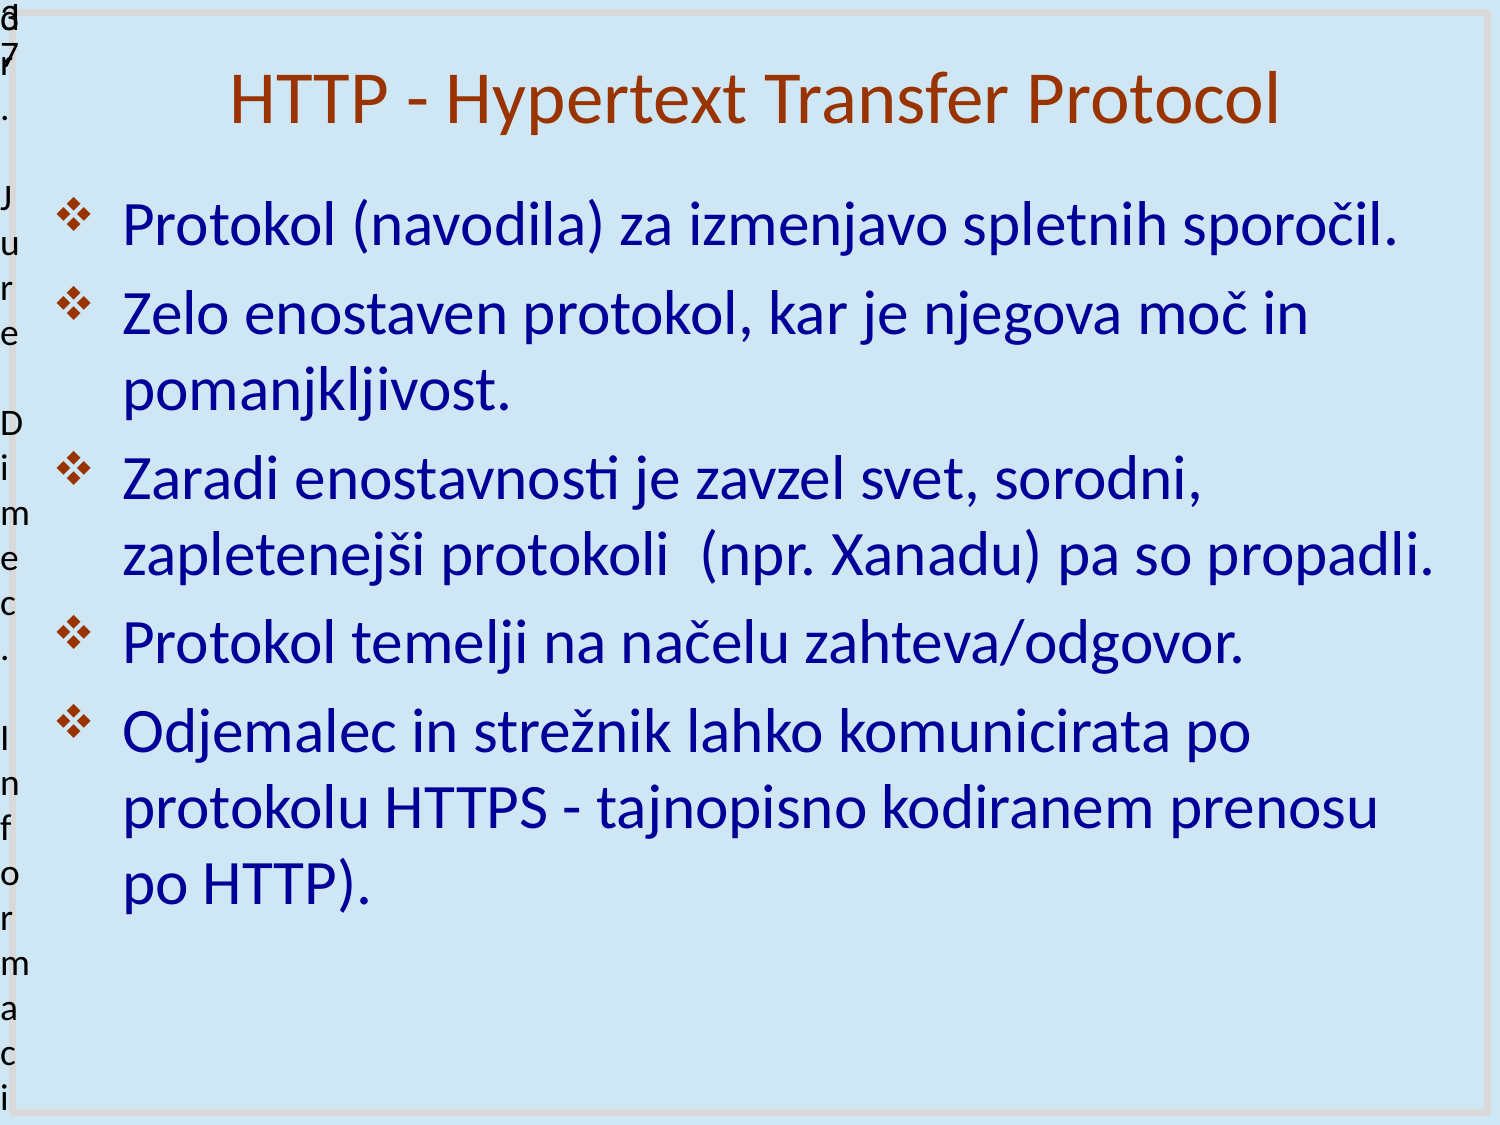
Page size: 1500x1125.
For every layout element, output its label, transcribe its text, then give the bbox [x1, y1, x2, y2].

title HTTP - Hypertext Transfer Protocol [37, 37, 1475, 150]
list Protokol (navodila) za izmenjavo spletnih sporočil. Zelo enostaven protokol, kar je njegova moč in pomanjkljivost. Zaradi enostavnosti je zavzel svet, sorodni, zapletenejši protokoli (npr. Xanadu) pa so propadli. Protokol temelji na načelu zahteva/odgovor. Odjemalec in strežnik lahko komunicirata po protokolu HTTPS - tajnopisno kodiranem prenosu po HTTP). [37, 174, 1475, 1050]
